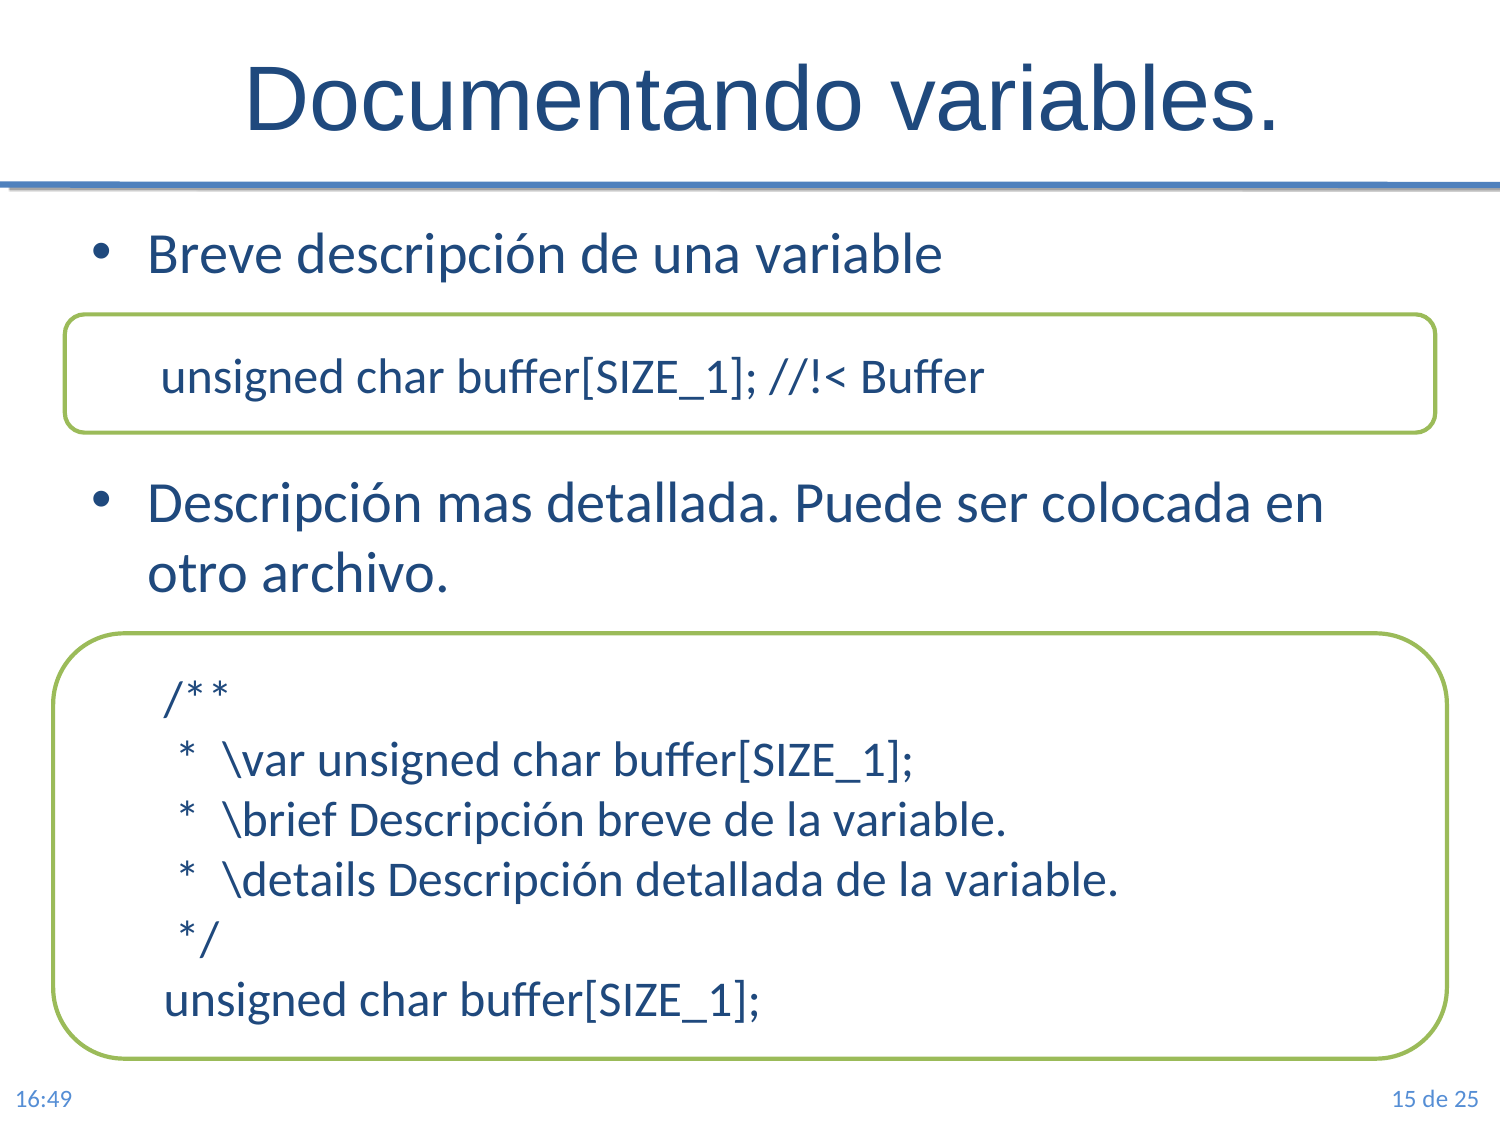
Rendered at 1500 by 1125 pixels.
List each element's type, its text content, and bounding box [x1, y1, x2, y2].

text_box <number> de 25 [1352, 1070, 1500, 1125]
text_box Breve descripción de una variable [76, 207, 1427, 291]
text_box unsigned char buffer[SIZE_1]; //!< Buffer [64, 314, 1436, 433]
text_box Documentando variables. [88, 0, 1439, 181]
text_box Descripción mas detallada. Puede ser colocada en otro archivo. [76, 456, 1427, 622]
text_box /** * \var unsigned char buffer[SIZE_1]; * \brief Descripción breve de la variable. * \details Descripción detallada de la variable. */ unsigned char buffer[SIZE_1]; [53, 633, 1447, 1059]
text_box 16:49 [0, 1070, 124, 1125]
